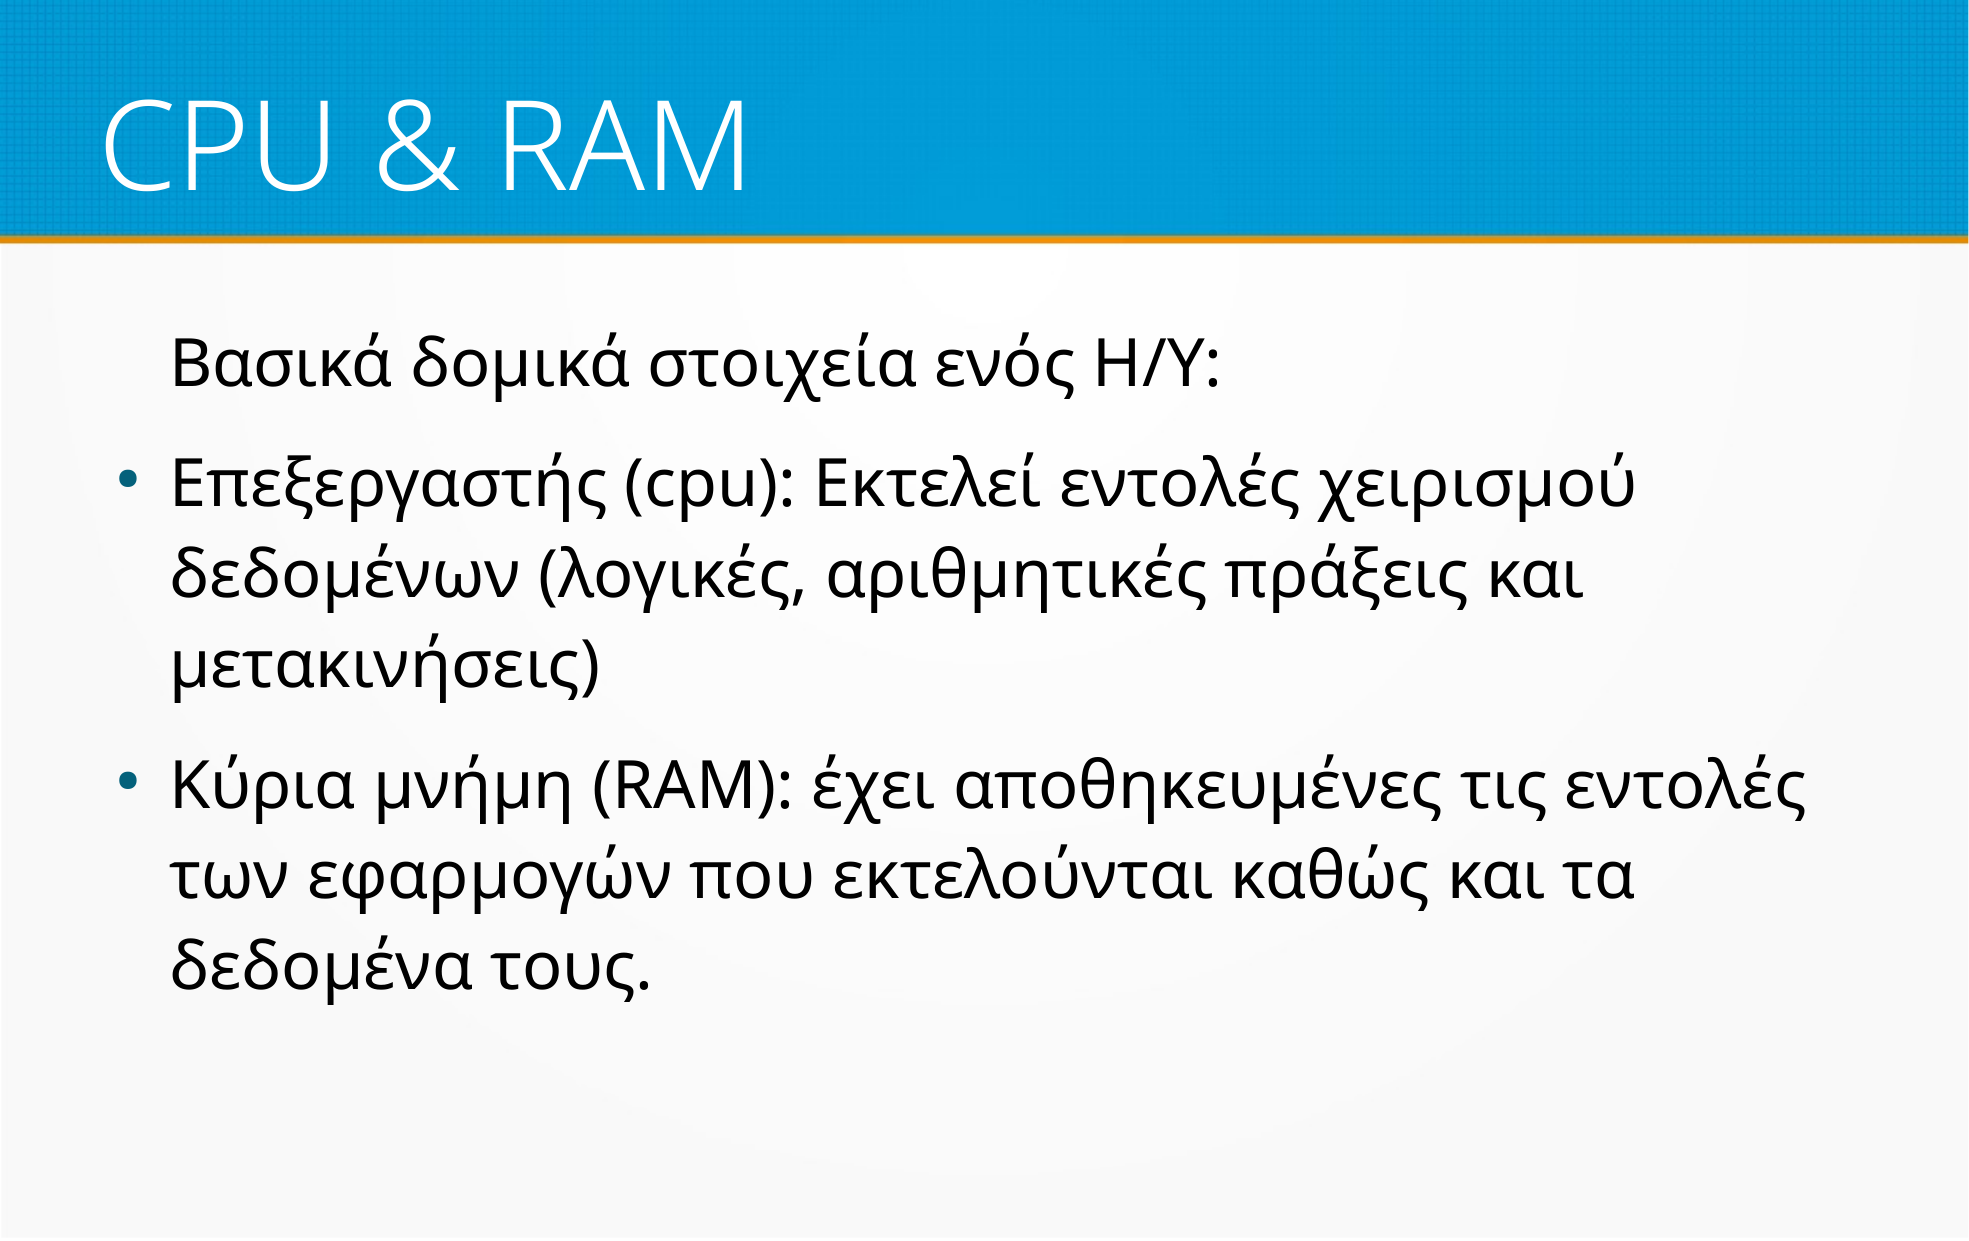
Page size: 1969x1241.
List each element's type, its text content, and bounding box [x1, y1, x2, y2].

title CPU & RAM [98, 19, 1870, 227]
picture [0, 233, 1969, 1241]
list Βασικά δομικά στοιχεία ενός Η/Υ: Επεξεργαστής (cpu): Eκτελεί εντολές χειρισμού δεδομένων (λογικές, αριθμητικές πράξεις και μετακινήσεις) Κύρια μνήμη (RAM): έχει αποθηκευμένες τις εντολές των εφαρμογών που εκτελούνται καθώς και τα δεδομένα τους. [98, 315, 1861, 1081]
